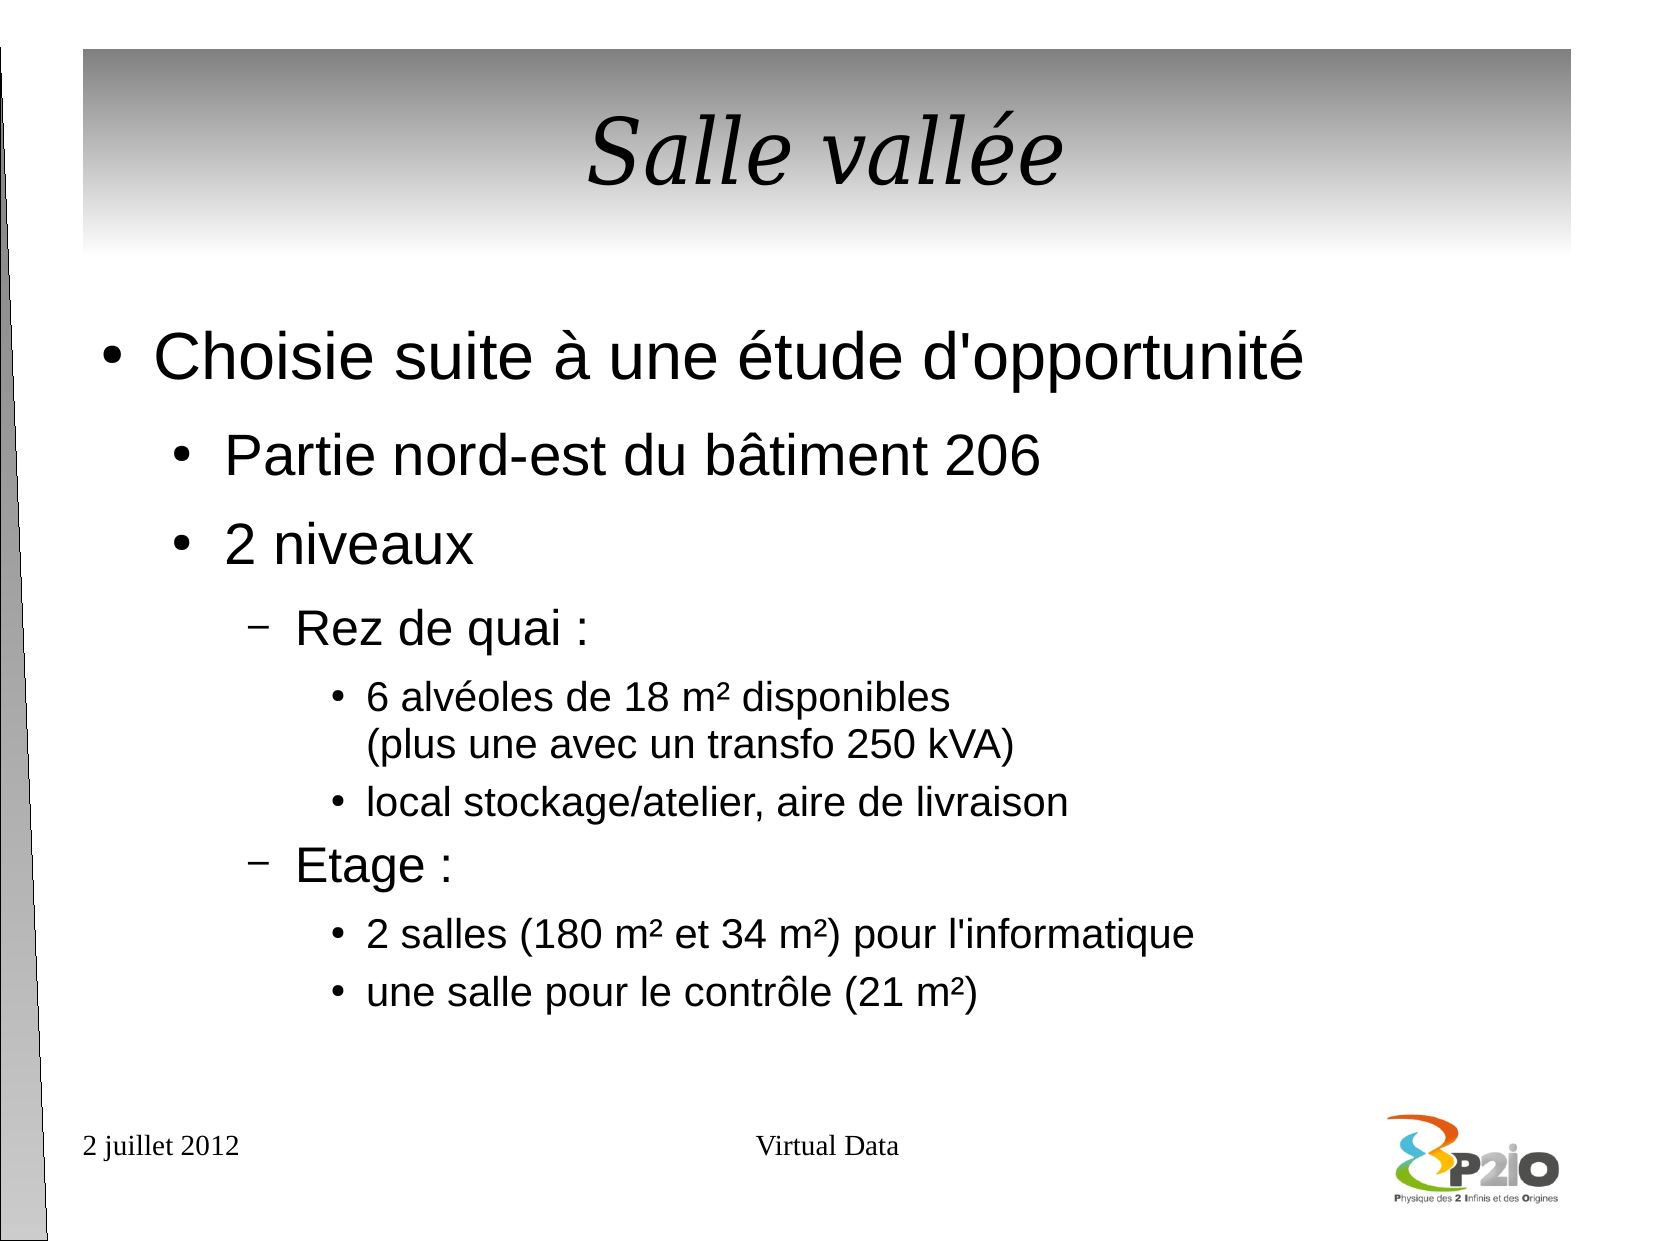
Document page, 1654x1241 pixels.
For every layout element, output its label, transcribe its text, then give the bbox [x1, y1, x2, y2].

list Choisie suite à une étude d'opportunité Partie nord-est du bâtiment 206 2 niveaux Rez de quai : 6 alvéoles de 18 m² disponibles (plus une avec un transfo 250 kVA) local stockage/atelier, aire de livraison Etage : 2 salles (180 m² et 34 m²) pour l'informatique une salle pour le contrôle (21 m²) [82, 318, 1571, 1109]
picture [1381, 1109, 1569, 1214]
title Salle vallée [82, 49, 1571, 257]
